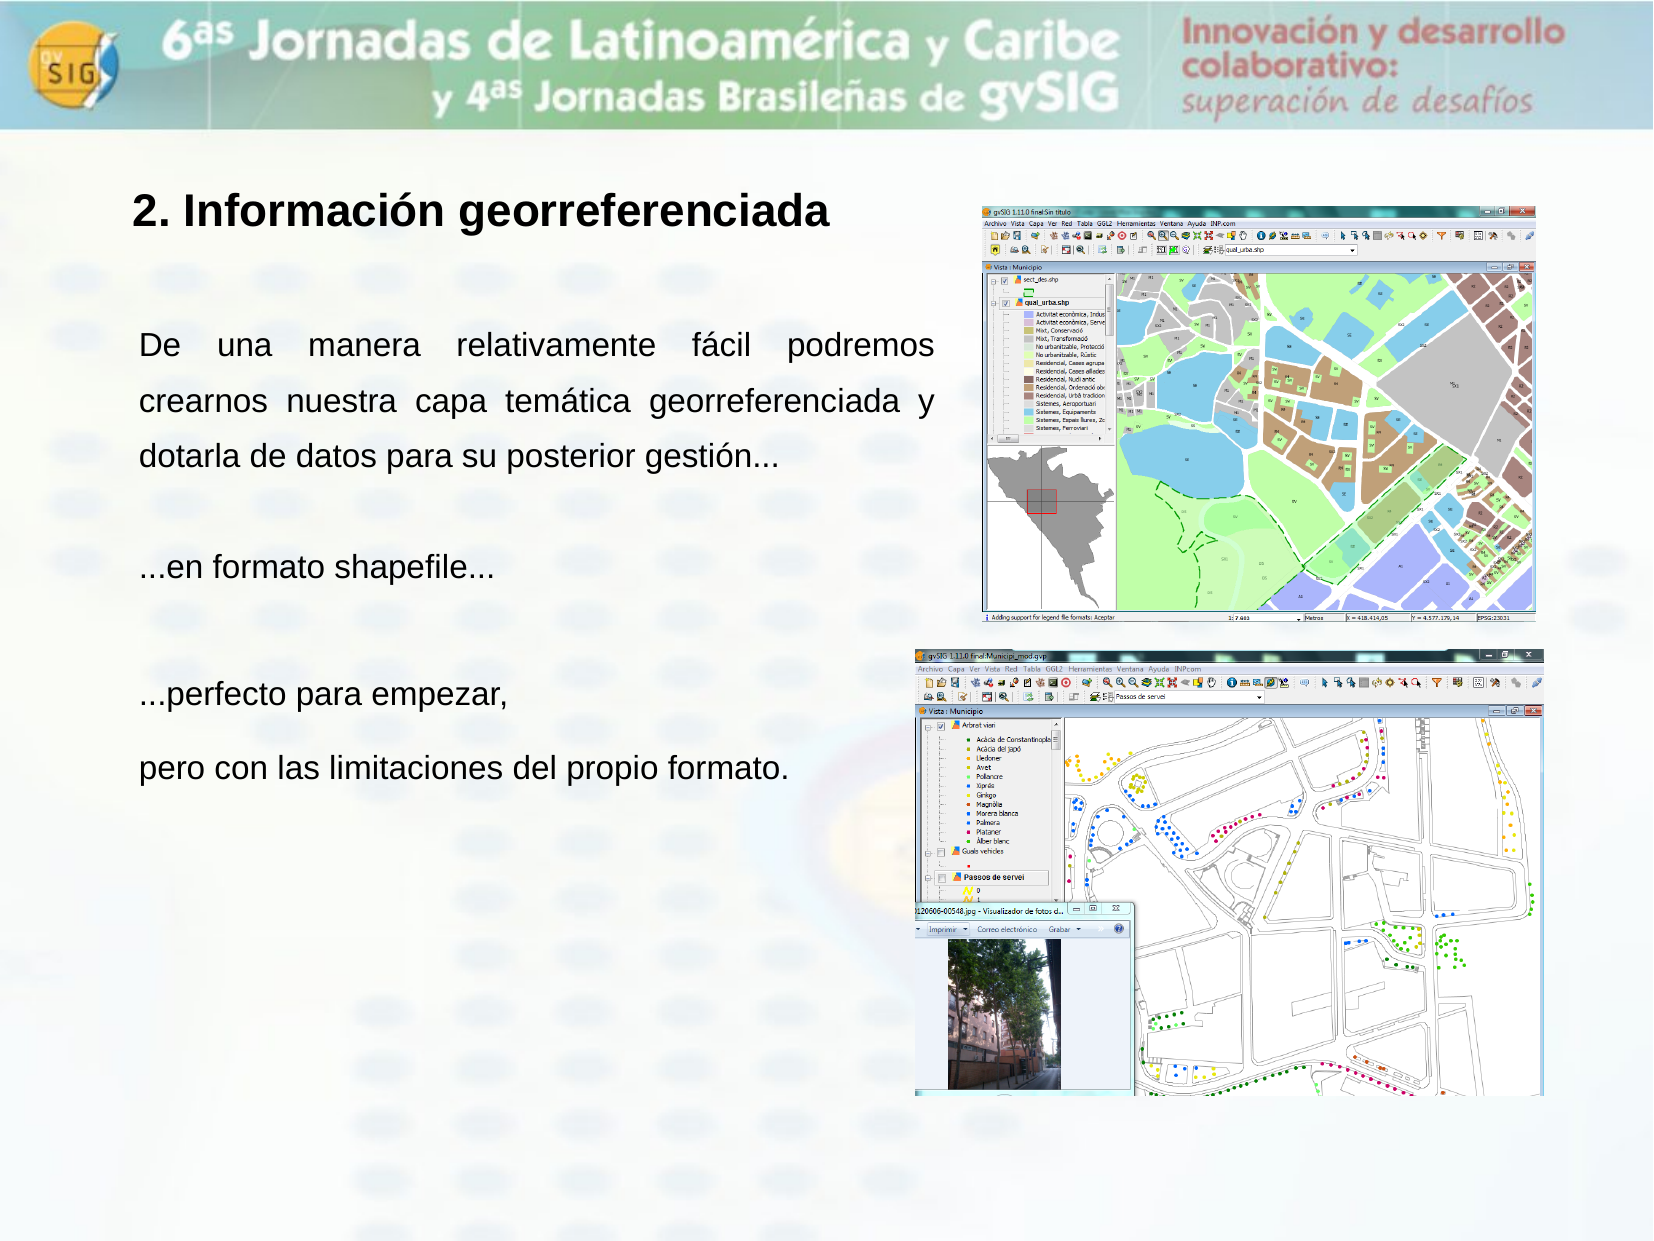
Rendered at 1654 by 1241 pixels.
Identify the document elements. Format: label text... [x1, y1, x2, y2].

text_box De una manera relativamente fácil podremos crearnos nuestra capa temática georreferenciada y dotarla de datos para su posterior gestión... ...en formato shapefile... [124, 300, 951, 694]
picture [0, 0, 1653, 1241]
text_box 2. Información georreferenciada [118, 177, 1300, 244]
text_box ...perfecto para empezar, pero con las limitaciones del propio formato. [124, 593, 857, 1100]
